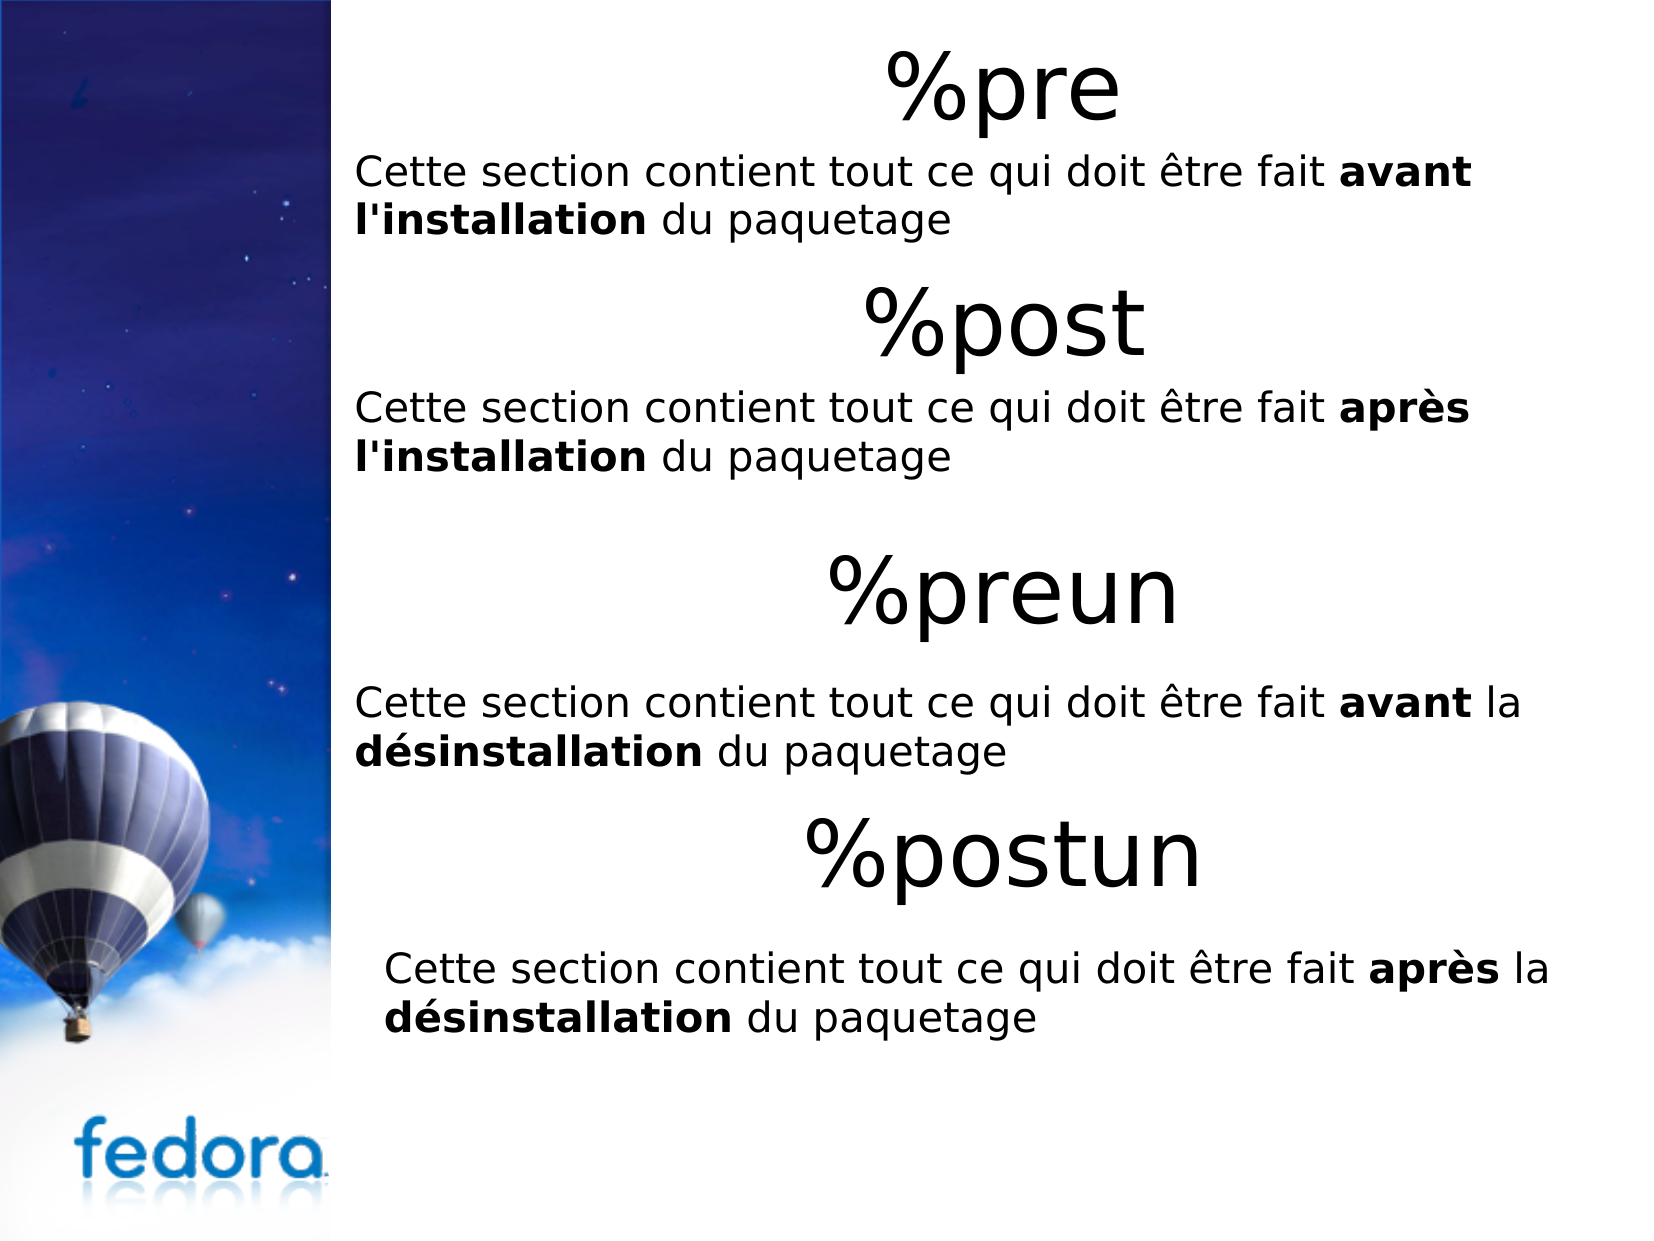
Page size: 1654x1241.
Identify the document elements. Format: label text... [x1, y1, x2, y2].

list Cette section contient tout ce qui doit être fait après l'installation du paquetage [354, 383, 1595, 531]
title %postun [354, 795, 1654, 916]
title %preun [354, 531, 1654, 652]
list Cette section contient tout ce qui doit être fait avant la désinstallation du paquetage [354, 679, 1595, 795]
list Cette section contient tout ce qui doit être fait avant l'installation du paquetage [354, 147, 1595, 296]
title %pre [354, 27, 1654, 148]
picture [0, 0, 331, 1241]
list Cette section contient tout ce qui doit être fait après la désinstallation du paquetage [383, 944, 1625, 1093]
title %post [354, 263, 1654, 384]
